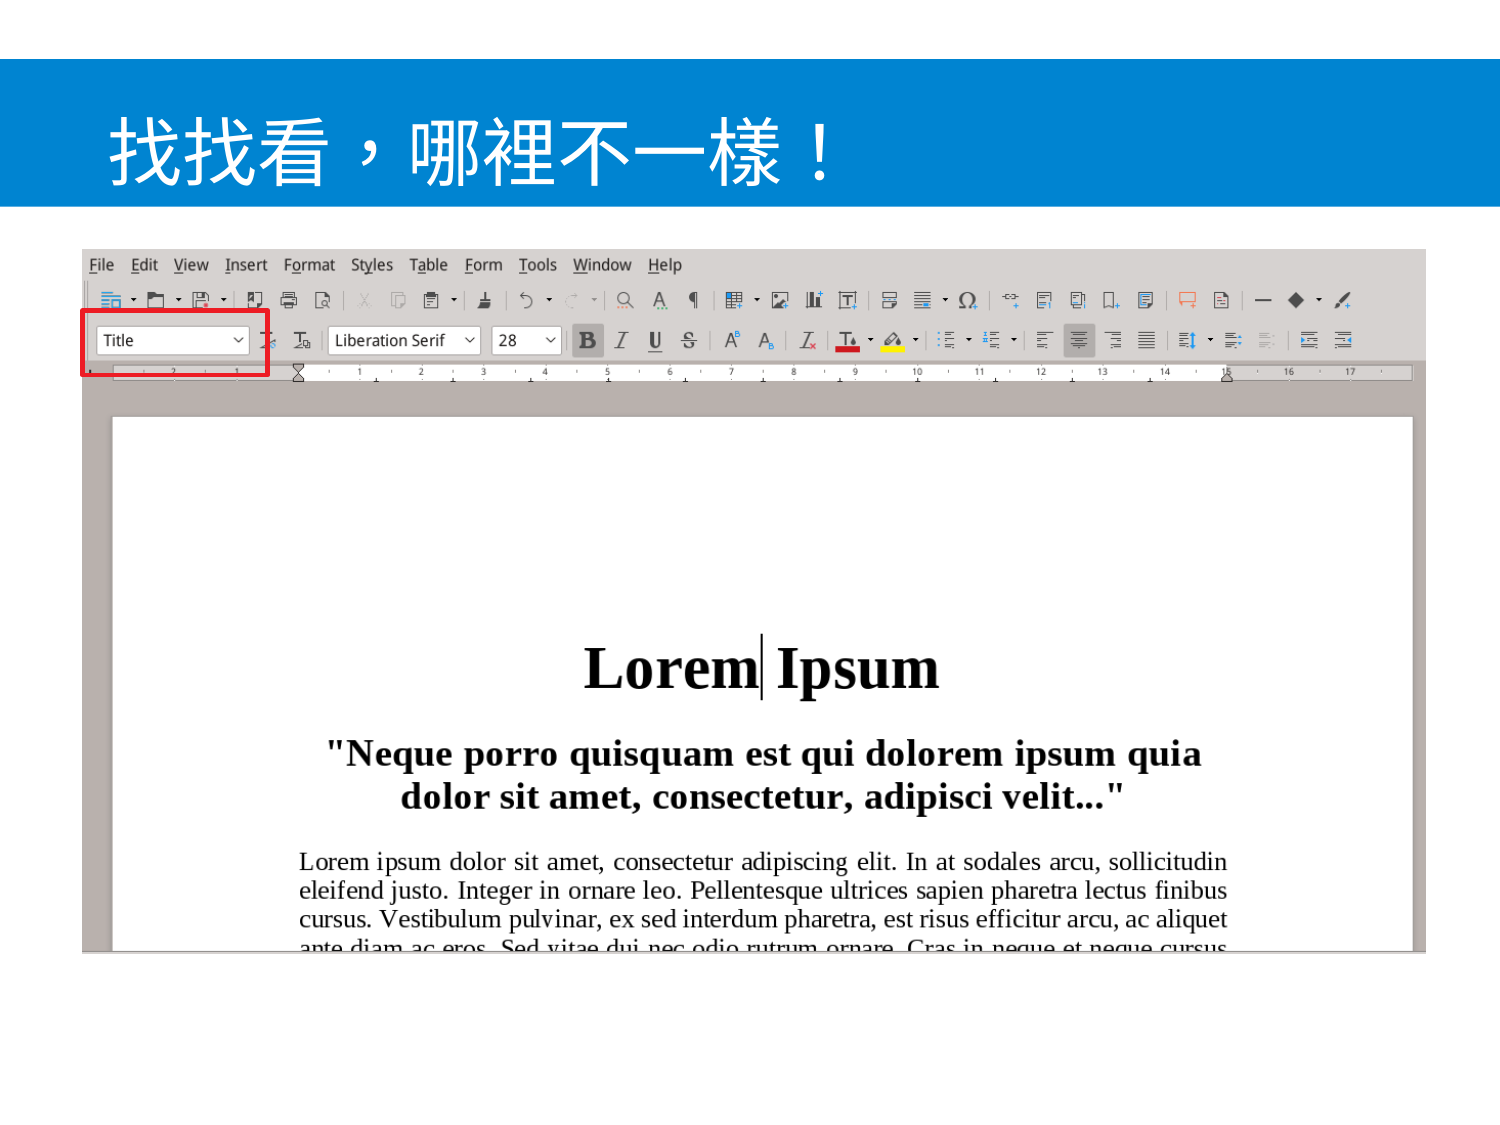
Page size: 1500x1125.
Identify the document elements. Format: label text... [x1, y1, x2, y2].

title 找找看，哪裡不一樣！ [107, 83, 1393, 213]
picture [82, 249, 1426, 954]
picture [85, 313, 265, 373]
